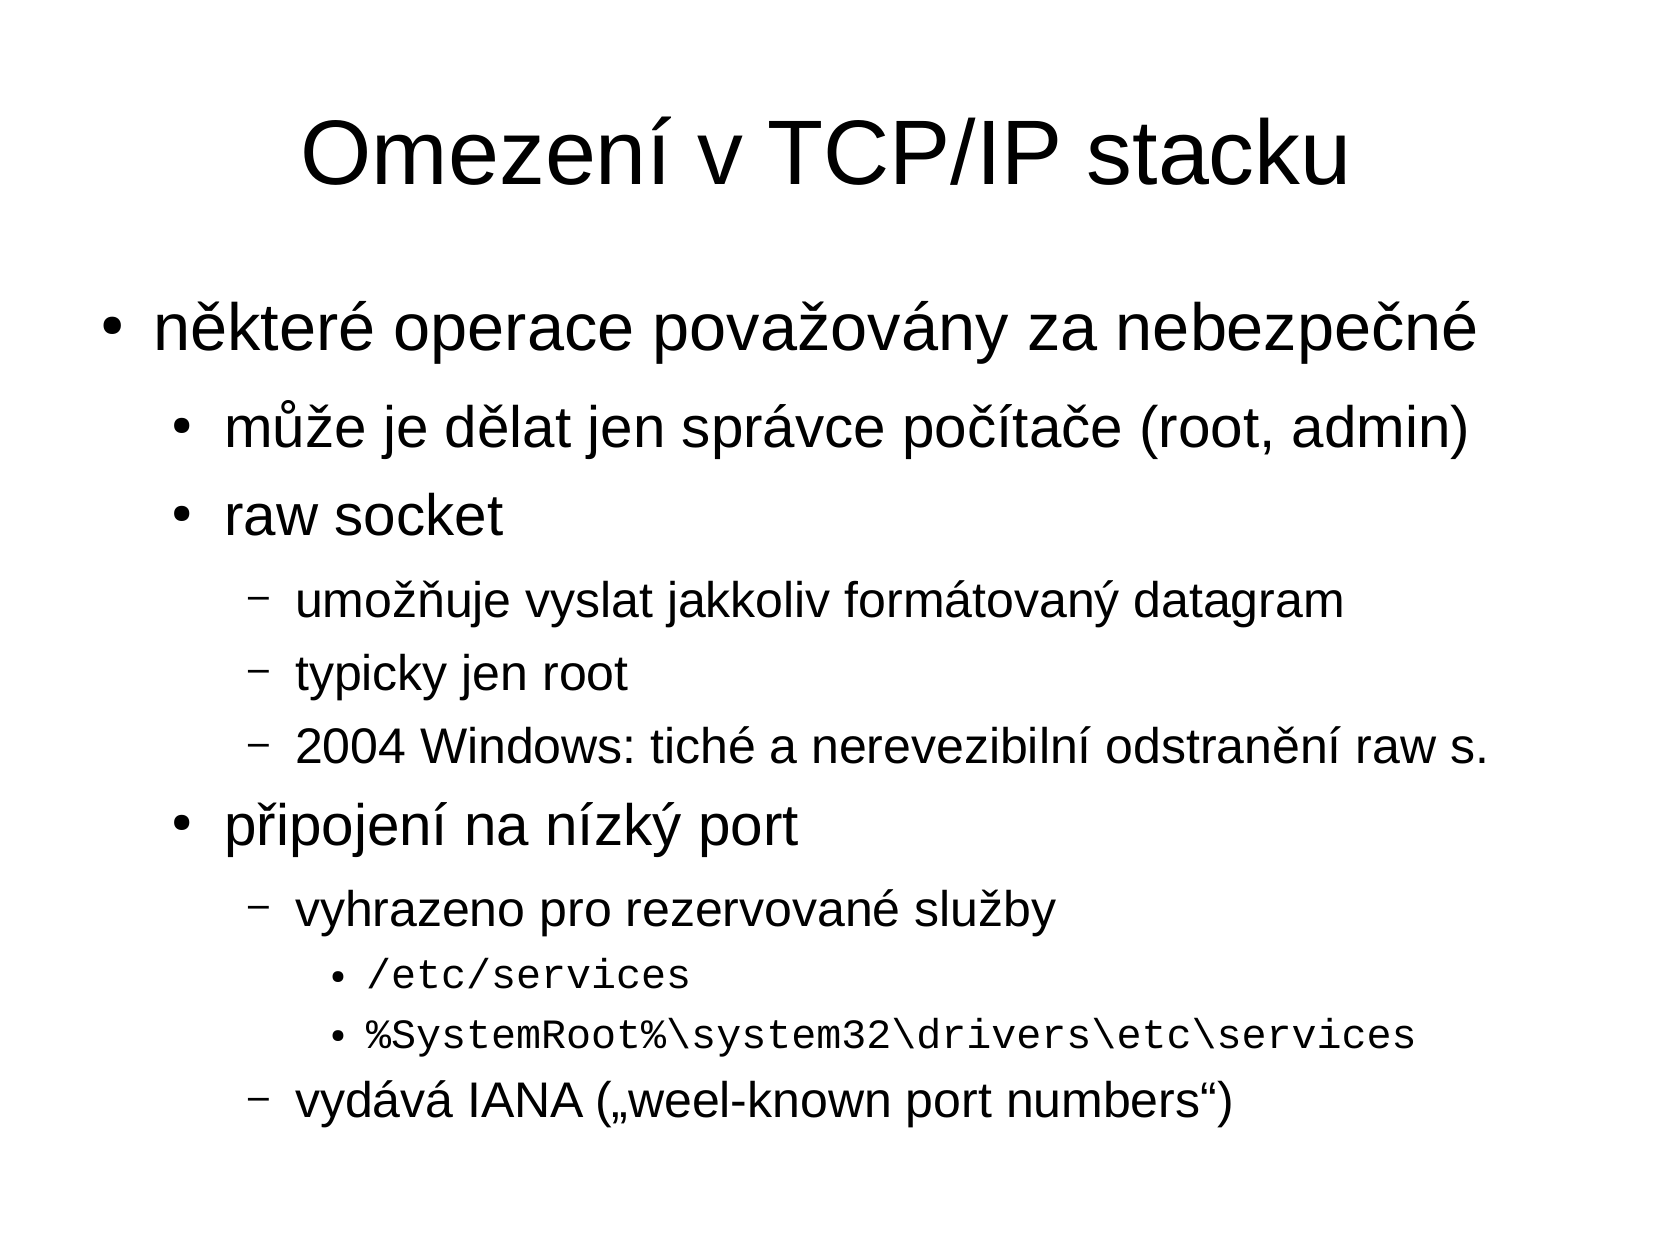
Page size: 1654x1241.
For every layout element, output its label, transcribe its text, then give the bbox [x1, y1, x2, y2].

list některé operace považovány za nebezpečné může je dělat jen správce počítače (root, admin) raw socket umožňuje vyslat jakkoliv formátovaný datagram typicky jen root 2004 Windows: tiché a nerevezibilní odstranění raw s. připojení na nízký port vyhrazeno pro rezervované služby /etc/services %SystemRoot%\system32\drivers\etc\services vydává IANA („weel-known port numbers“) [82, 290, 1571, 1129]
title Omezení v TCP/IP stacku [82, 56, 1571, 250]
